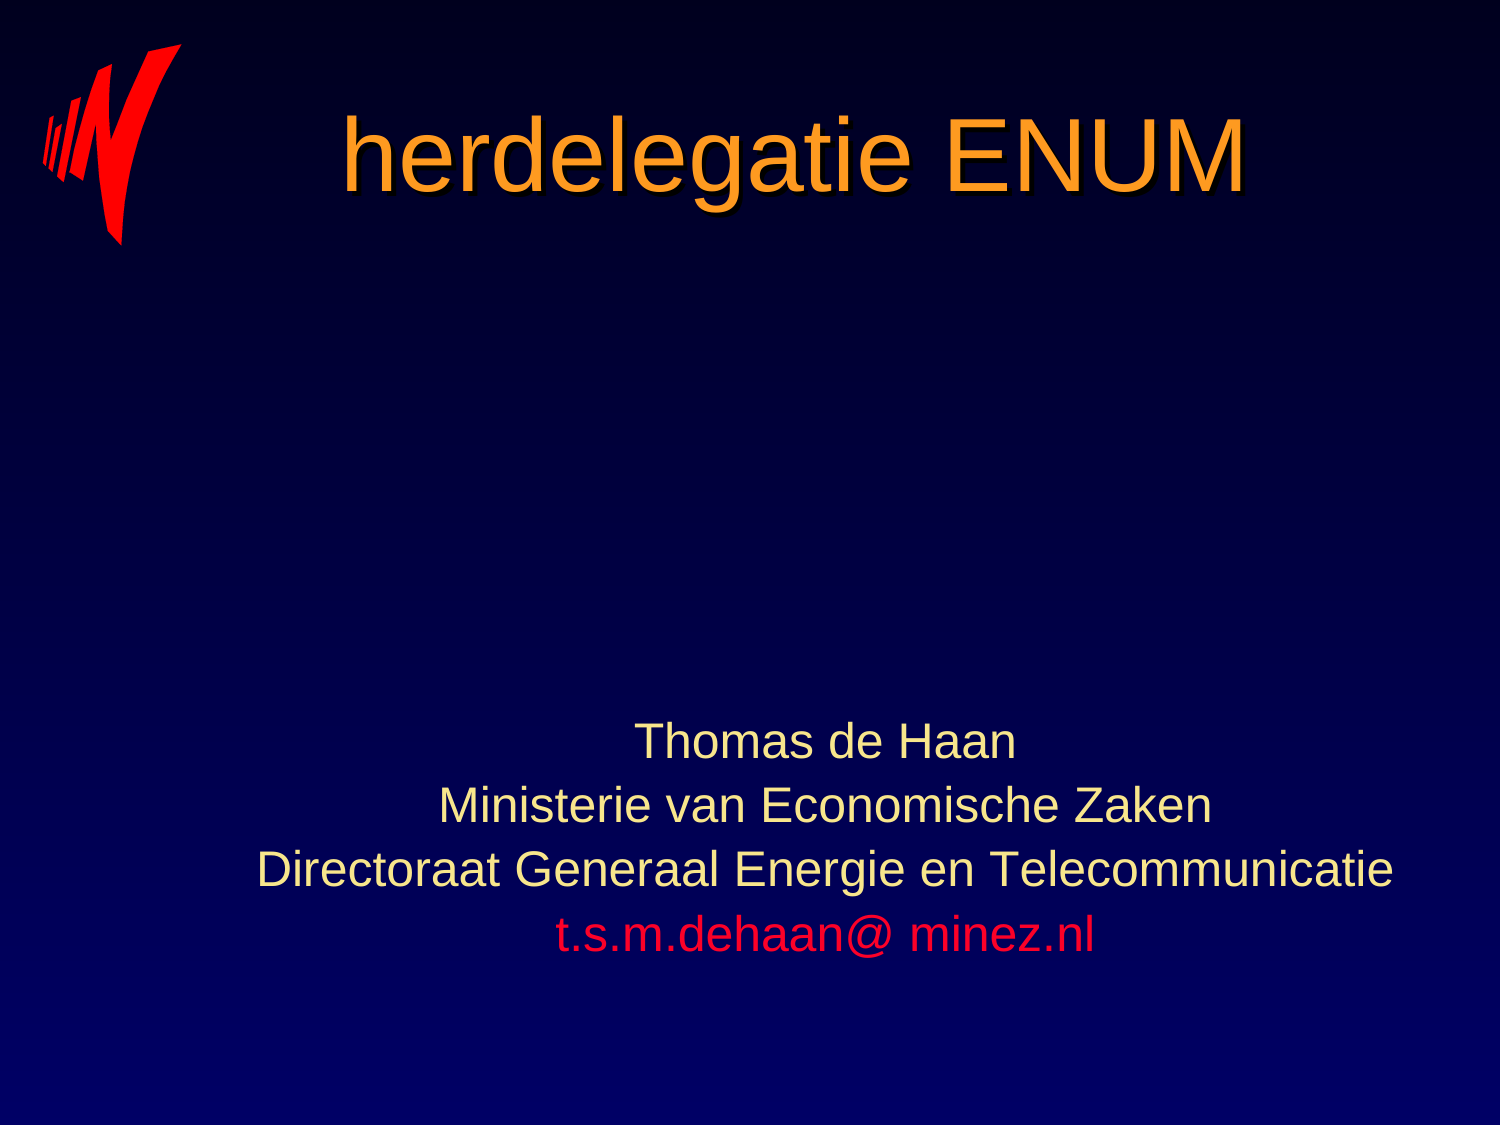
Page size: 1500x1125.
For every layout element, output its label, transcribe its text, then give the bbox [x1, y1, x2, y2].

text_box Thomas de Haan Ministerie van Economische Zaken Directoraat Generaal Energie en Telecommunicatie t.s.m.dehaan@ minez.nl [184, 697, 1467, 970]
title herdelegatie ENUM [183, 66, 1408, 254]
